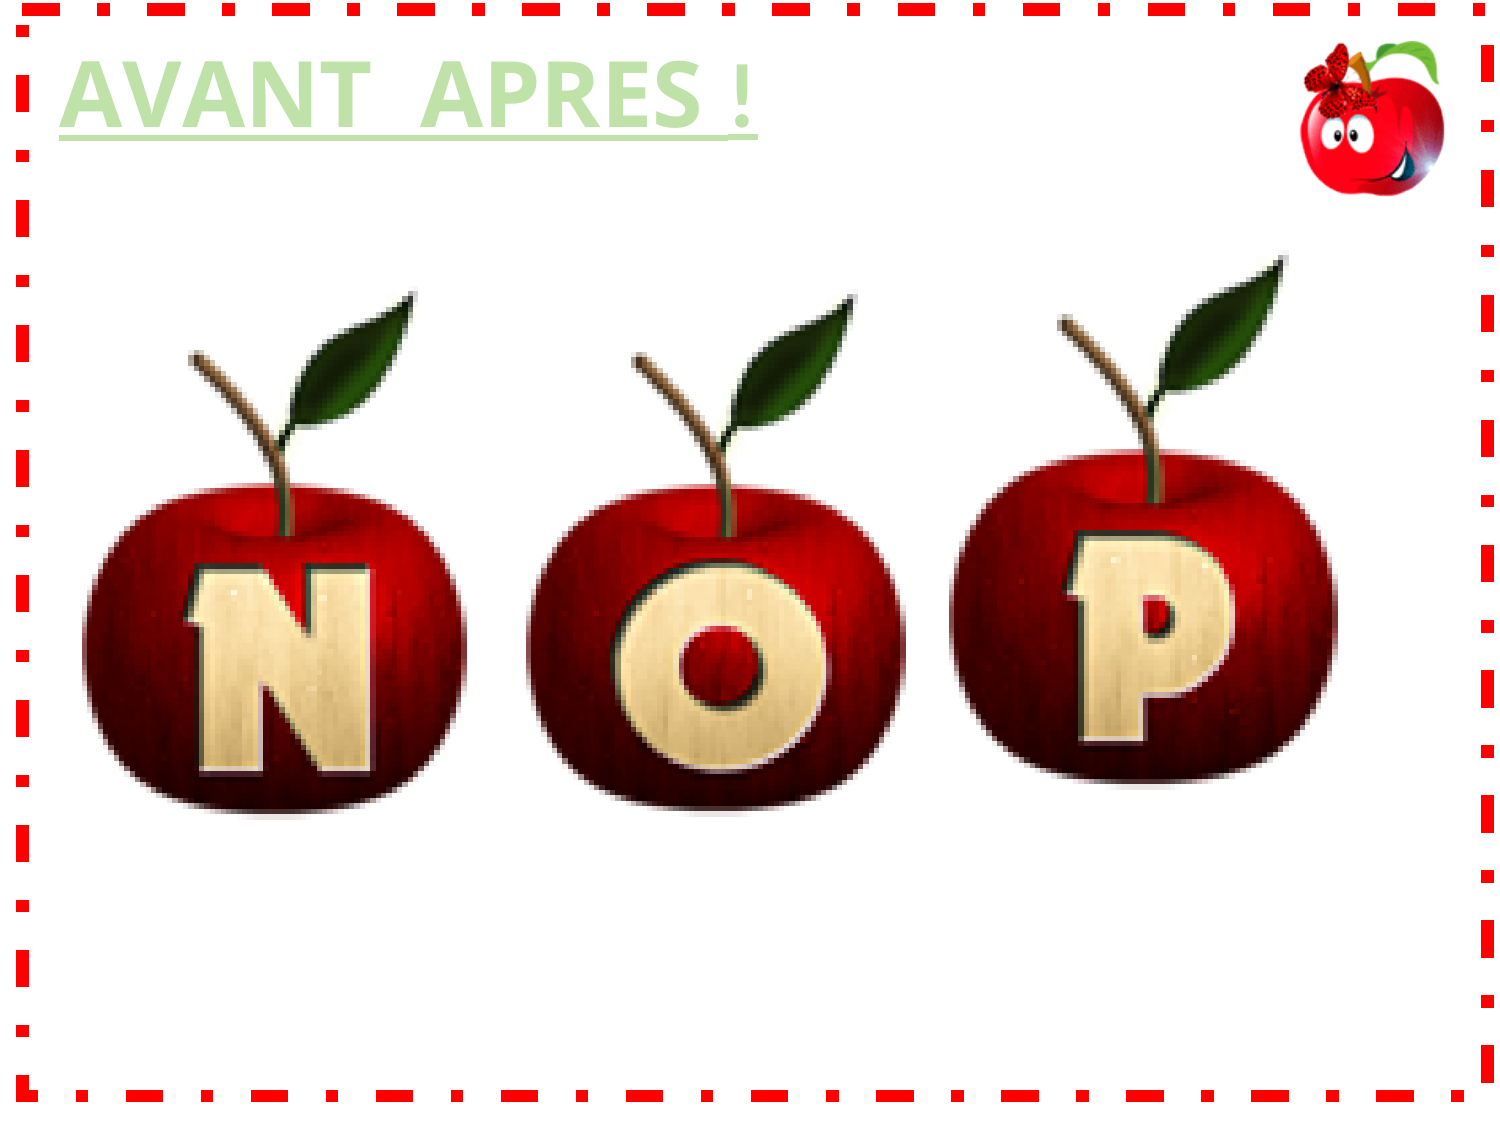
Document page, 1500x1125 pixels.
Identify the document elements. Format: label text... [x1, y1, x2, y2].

picture [526, 289, 906, 817]
picture [1294, 41, 1451, 198]
picture [949, 250, 1338, 790]
picture [82, 286, 467, 820]
text_box AVANT APRES ! [44, 29, 773, 154]
